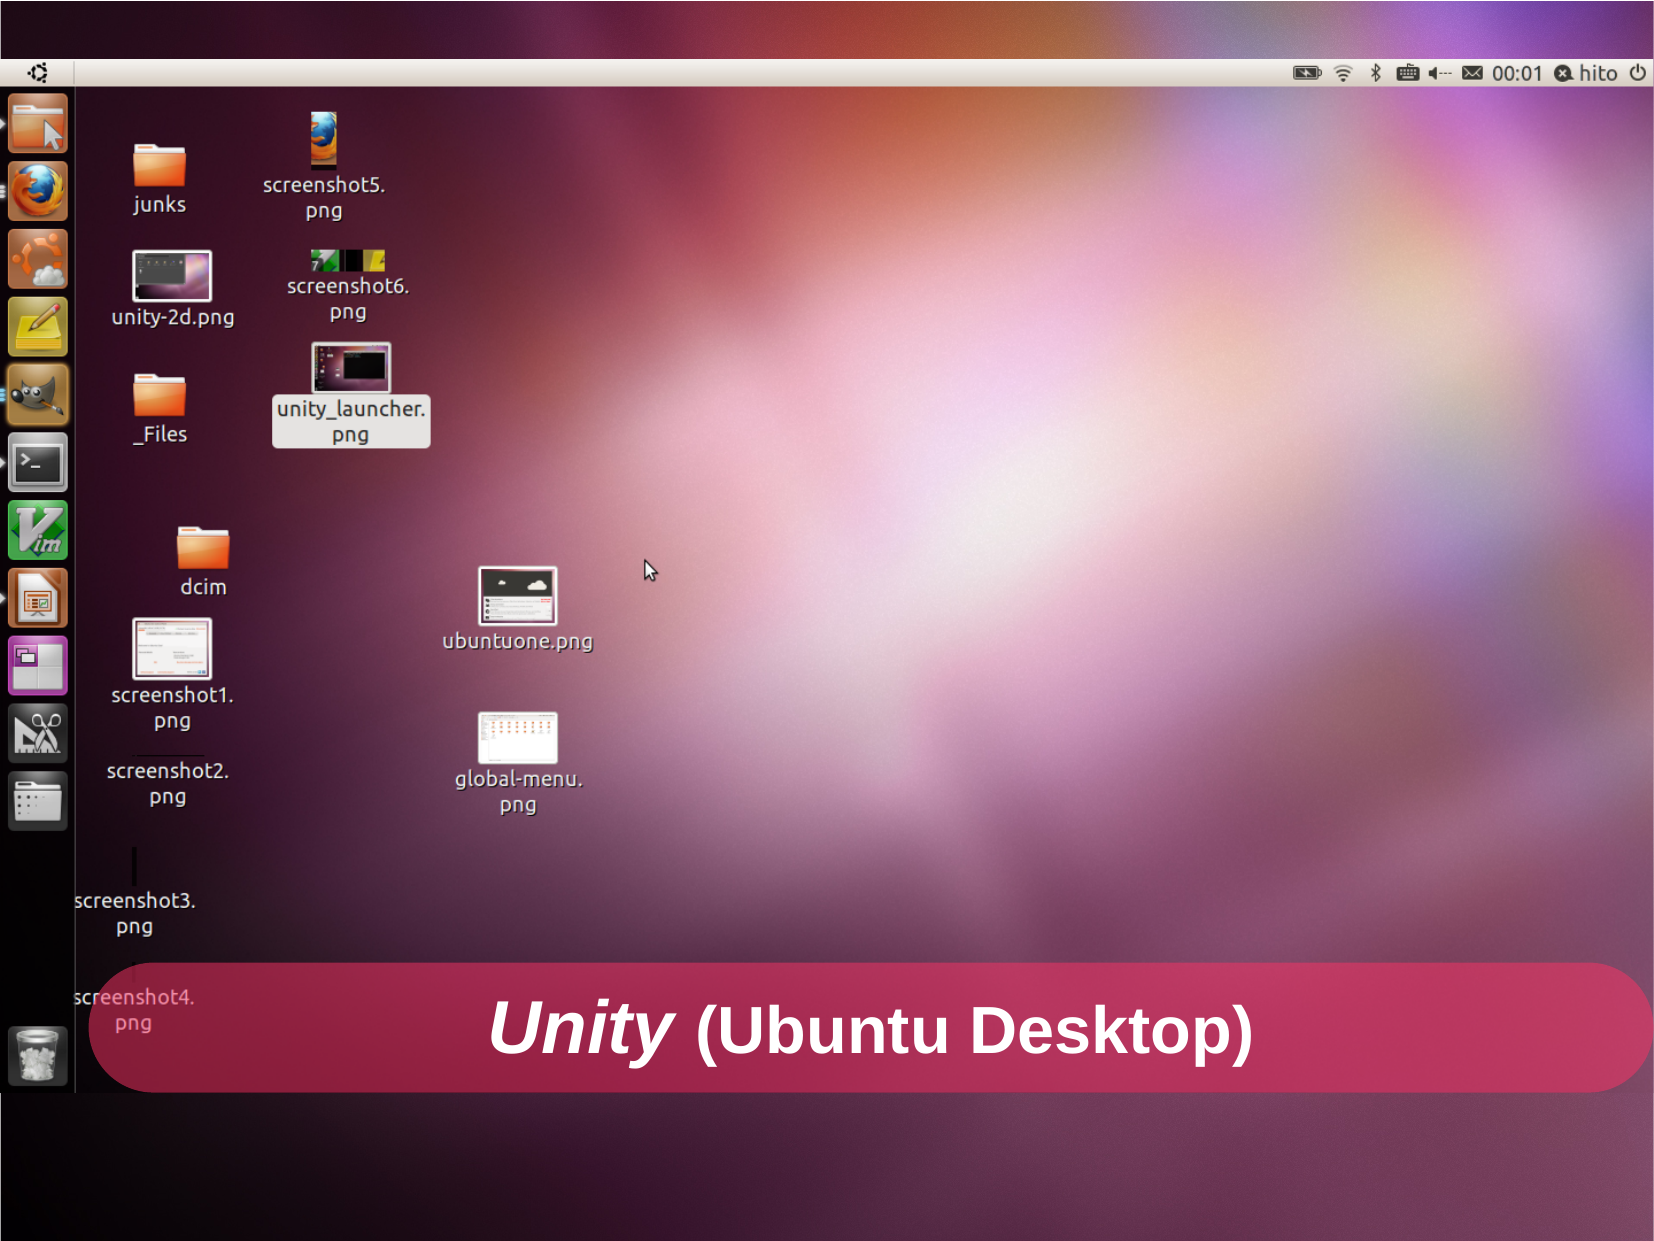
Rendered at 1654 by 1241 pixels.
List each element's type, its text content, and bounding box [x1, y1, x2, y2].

picture [0, 1, 1654, 1241]
text_box Unity (Ubuntu Desktop) [88, 962, 1654, 1093]
